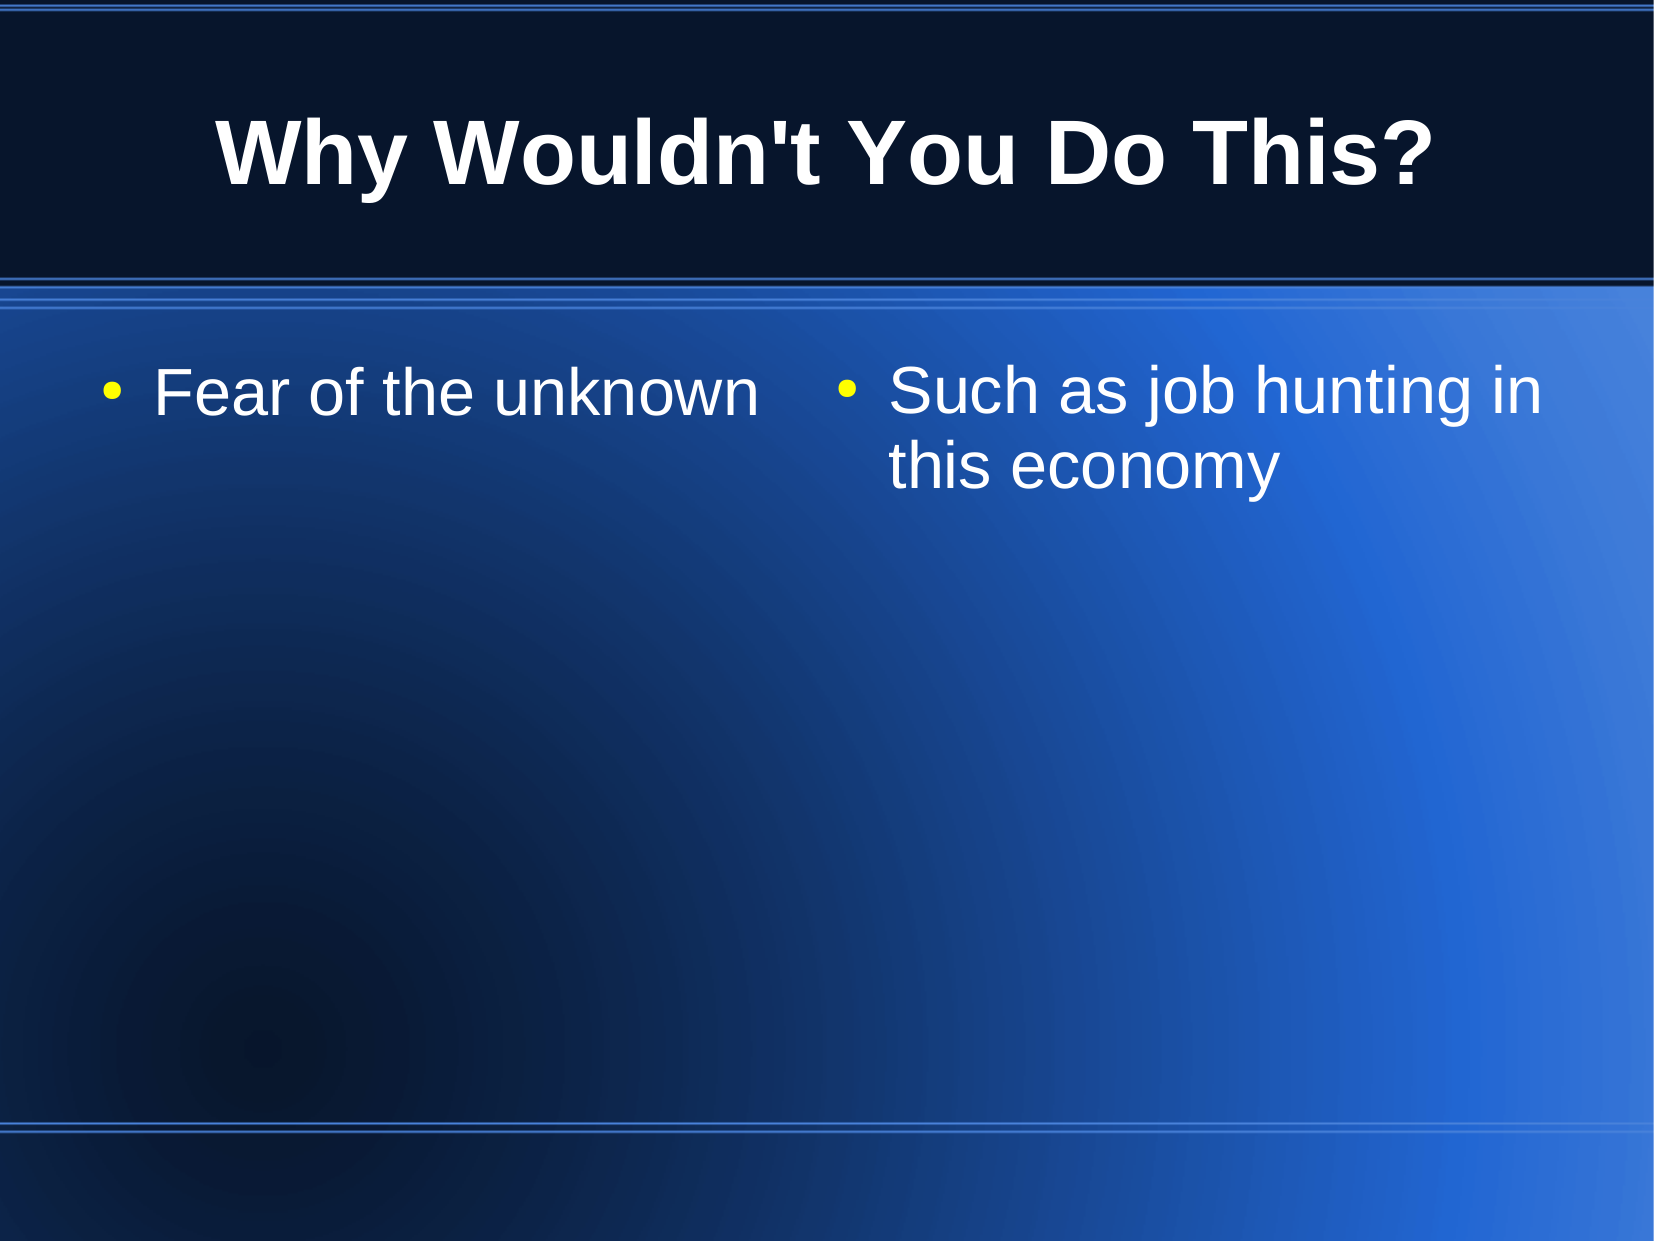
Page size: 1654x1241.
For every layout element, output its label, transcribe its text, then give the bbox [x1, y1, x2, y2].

list Such as job hunting in this economy [817, 353, 1560, 1041]
picture [0, 0, 1654, 1241]
title Why Wouldn't You Do This? [82, 56, 1571, 250]
list Fear of the unknown [82, 355, 826, 1043]
